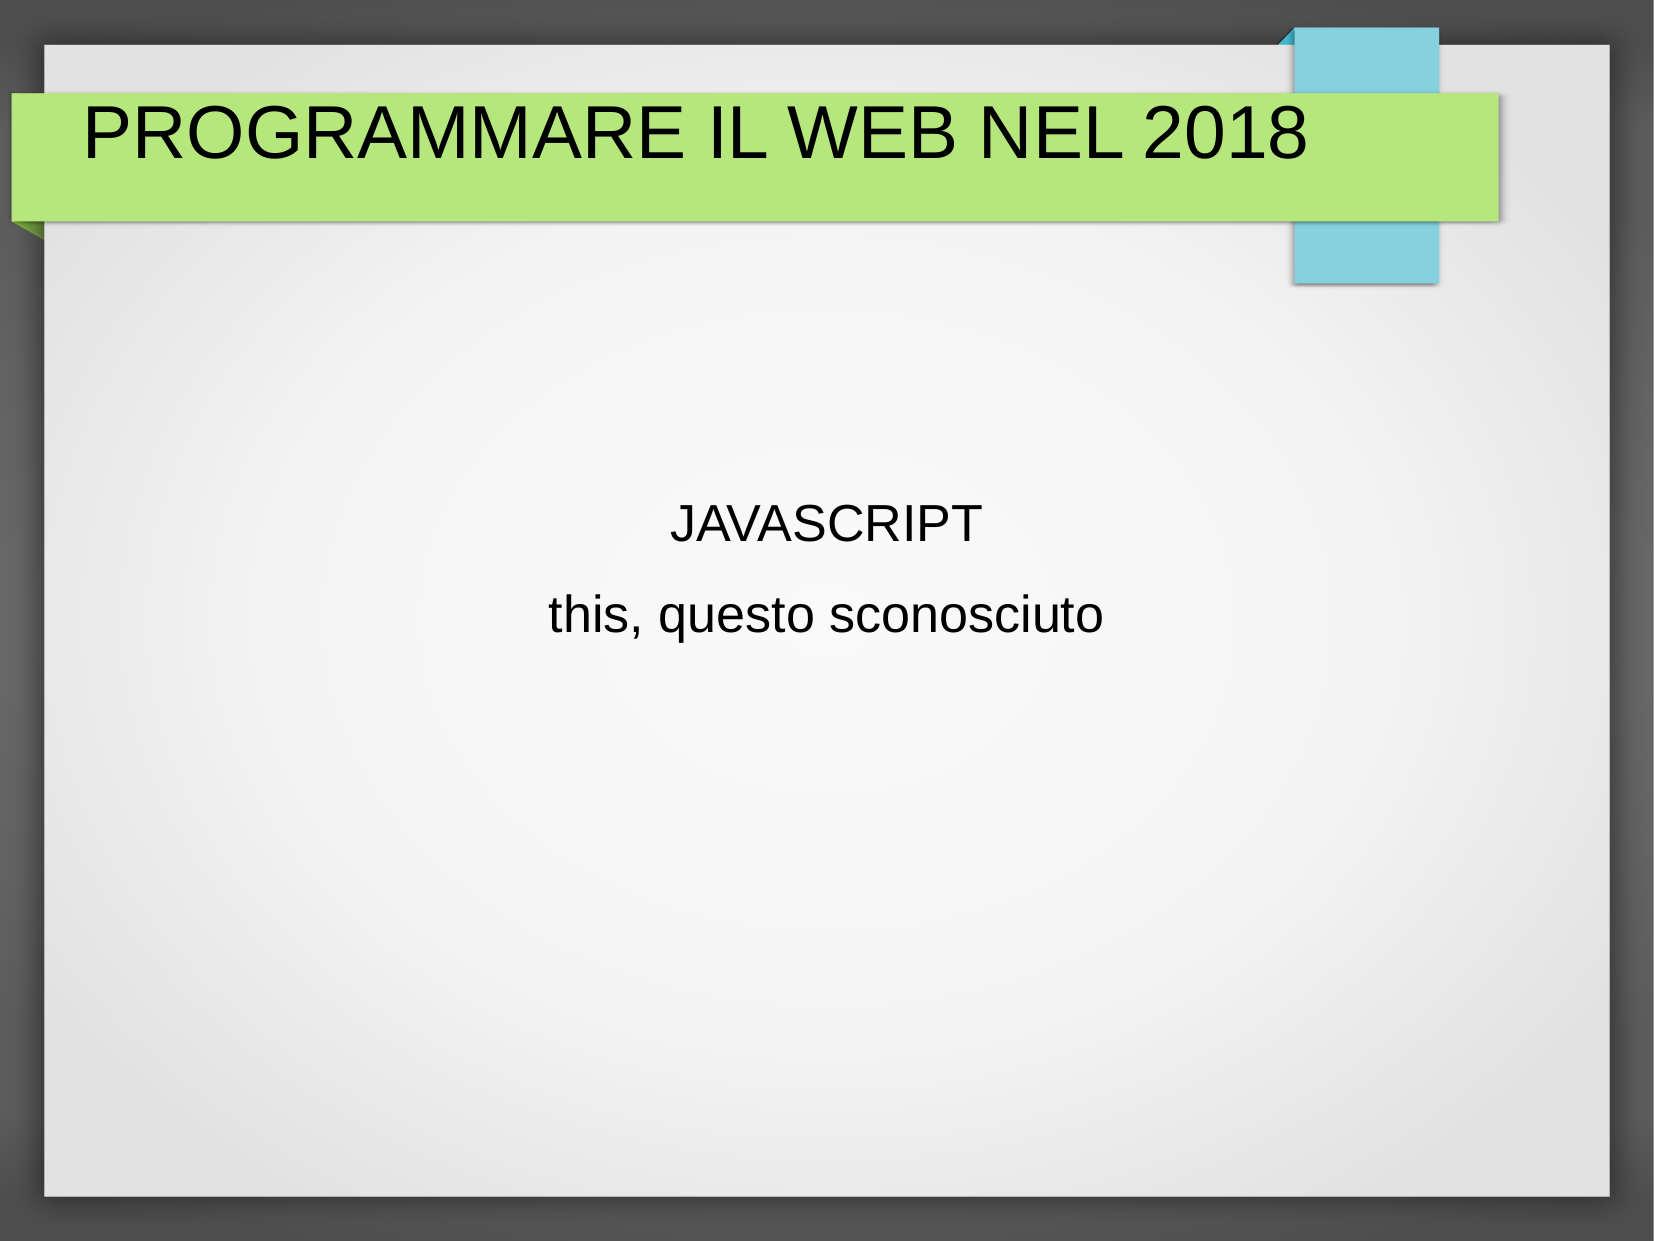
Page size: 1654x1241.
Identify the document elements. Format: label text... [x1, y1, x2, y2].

title PROGRAMMARE IL WEB NEL 2018 [82, 44, 1489, 213]
picture [0, 0, 1654, 1241]
subtitle JAVASCRIPT this, questo sconosciuto [82, 250, 1571, 1158]
